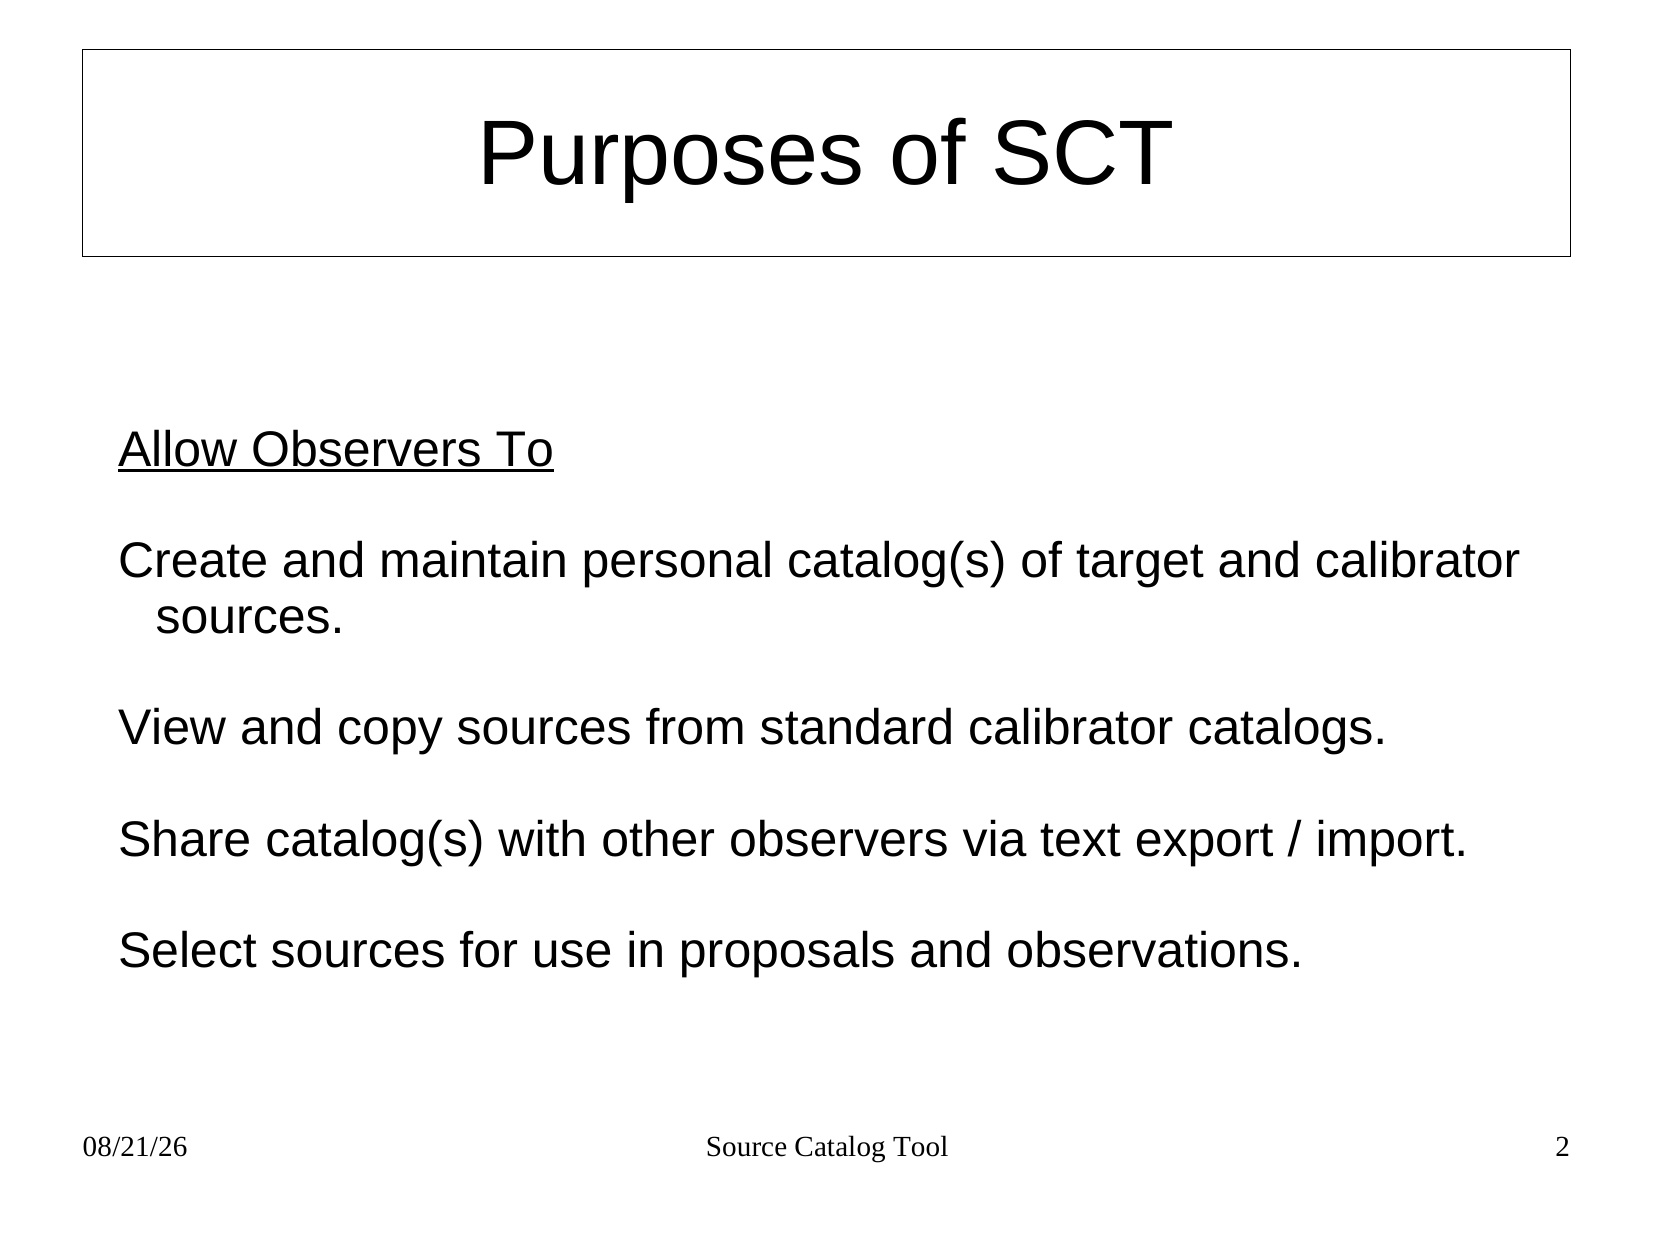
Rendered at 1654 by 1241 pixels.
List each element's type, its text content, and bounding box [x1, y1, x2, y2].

title Purposes of SCT [82, 49, 1571, 257]
subtitle Allow Observers To Create and maintain personal catalog(s) of target and calibrator sources. View and copy sources from standard calibrator catalogs. Share catalog(s) with other observers via text export / import. Select sources for use in proposals and observations. [82, 290, 1571, 1109]
